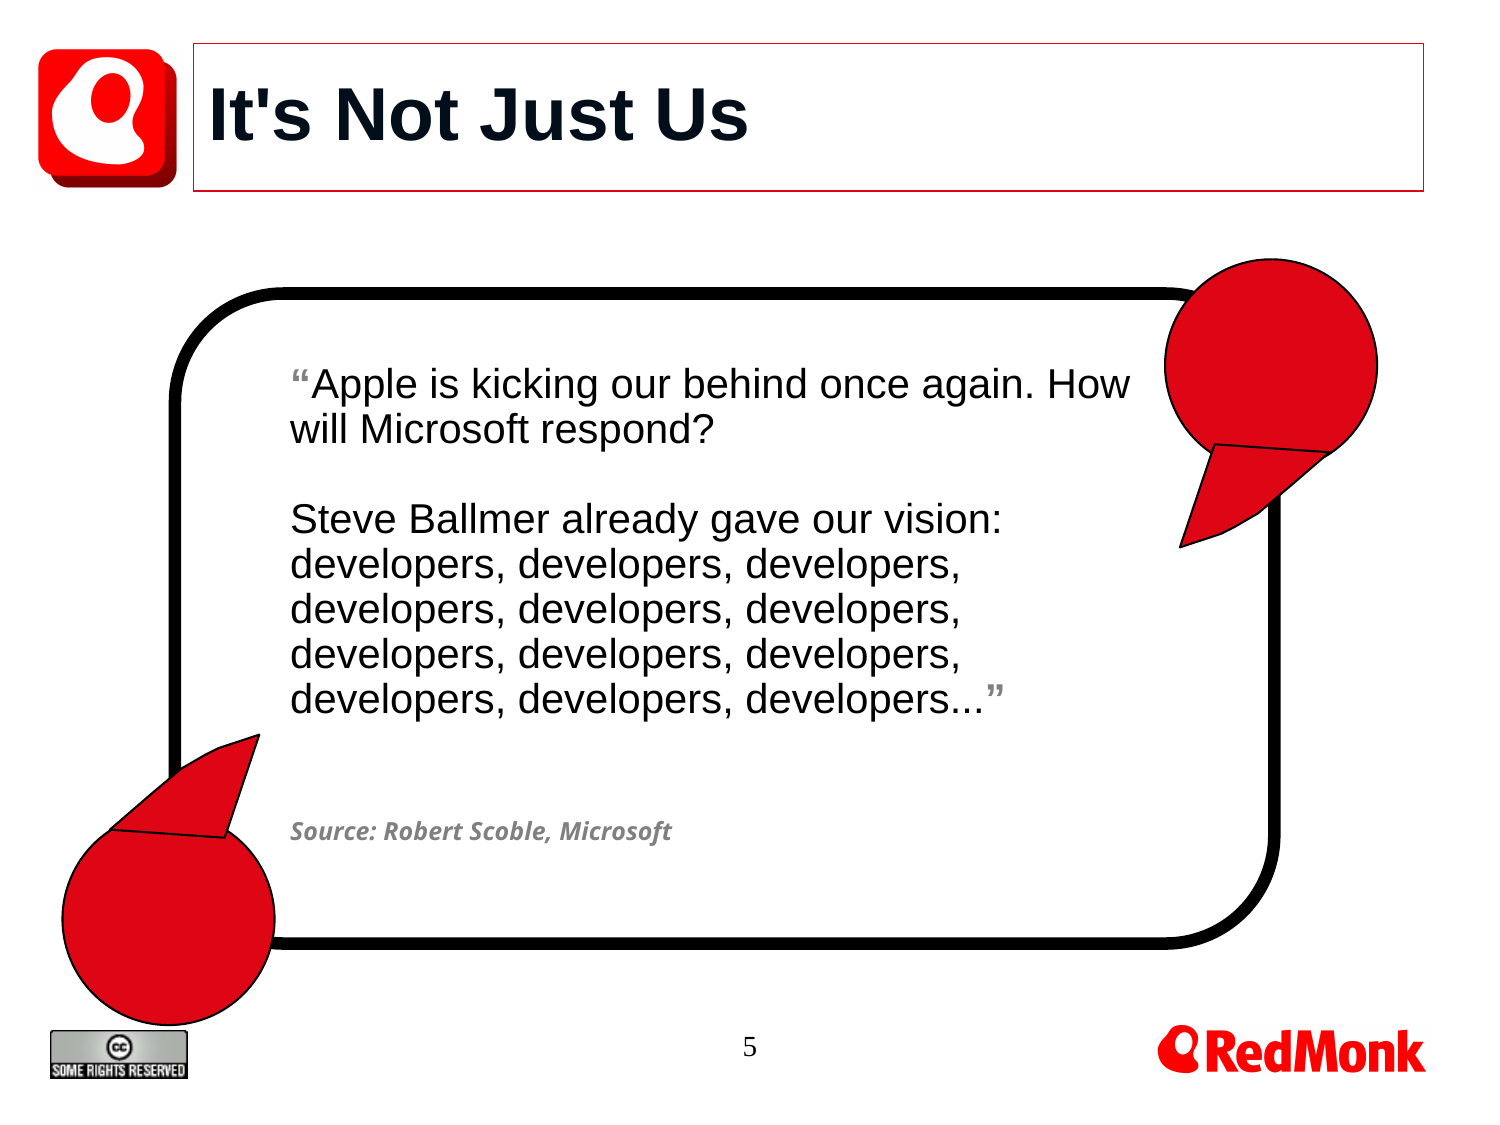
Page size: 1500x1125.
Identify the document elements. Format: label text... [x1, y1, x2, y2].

picture [1151, 1023, 1433, 1075]
text_box [62, 734, 275, 1026]
picture [33, 42, 183, 197]
text_box [1165, 259, 1378, 548]
picture [50, 1030, 188, 1079]
text_box “Apple is kicking our behind once again. How will Microsoft respond? Steve Ballmer already gave our vision: developers, developers, developers, developers, developers, developers, developers, developers, developers, developers, developers, developers...” Source: Robert Scoble, Microsoft [275, 354, 1163, 896]
title It's Not Just Us [193, 43, 1424, 191]
